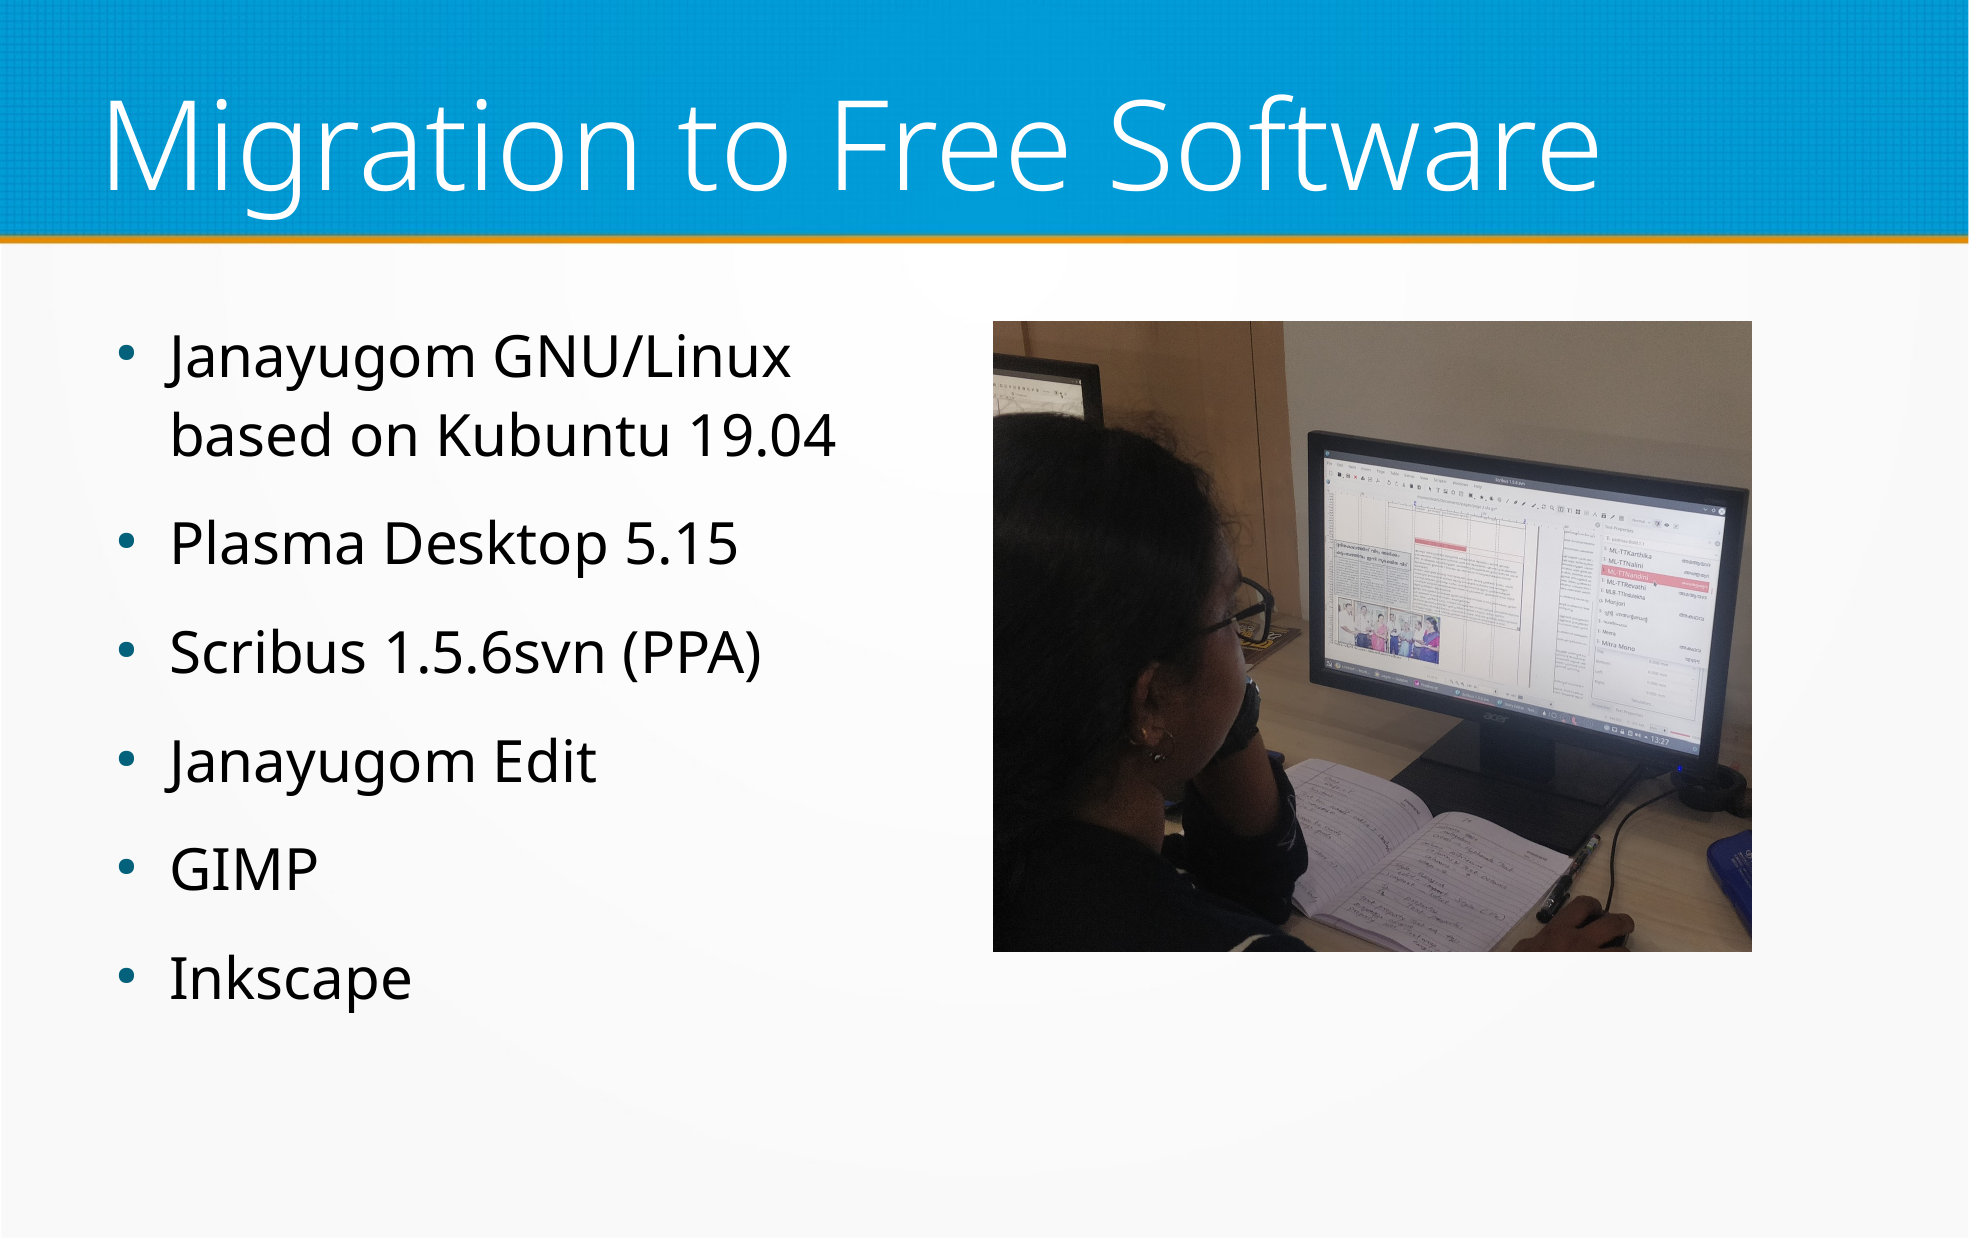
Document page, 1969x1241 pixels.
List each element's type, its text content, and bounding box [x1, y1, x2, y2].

picture [0, 233, 1969, 1241]
list Janayugom GNU/Linux based on Kubuntu 19.04 Plasma Desktop 5.15 Scribus 1.5.6svn (PPA) Janayugom Edit GIMP Inkscape [98, 315, 976, 1081]
title Migration to Free Software [98, 19, 1870, 227]
